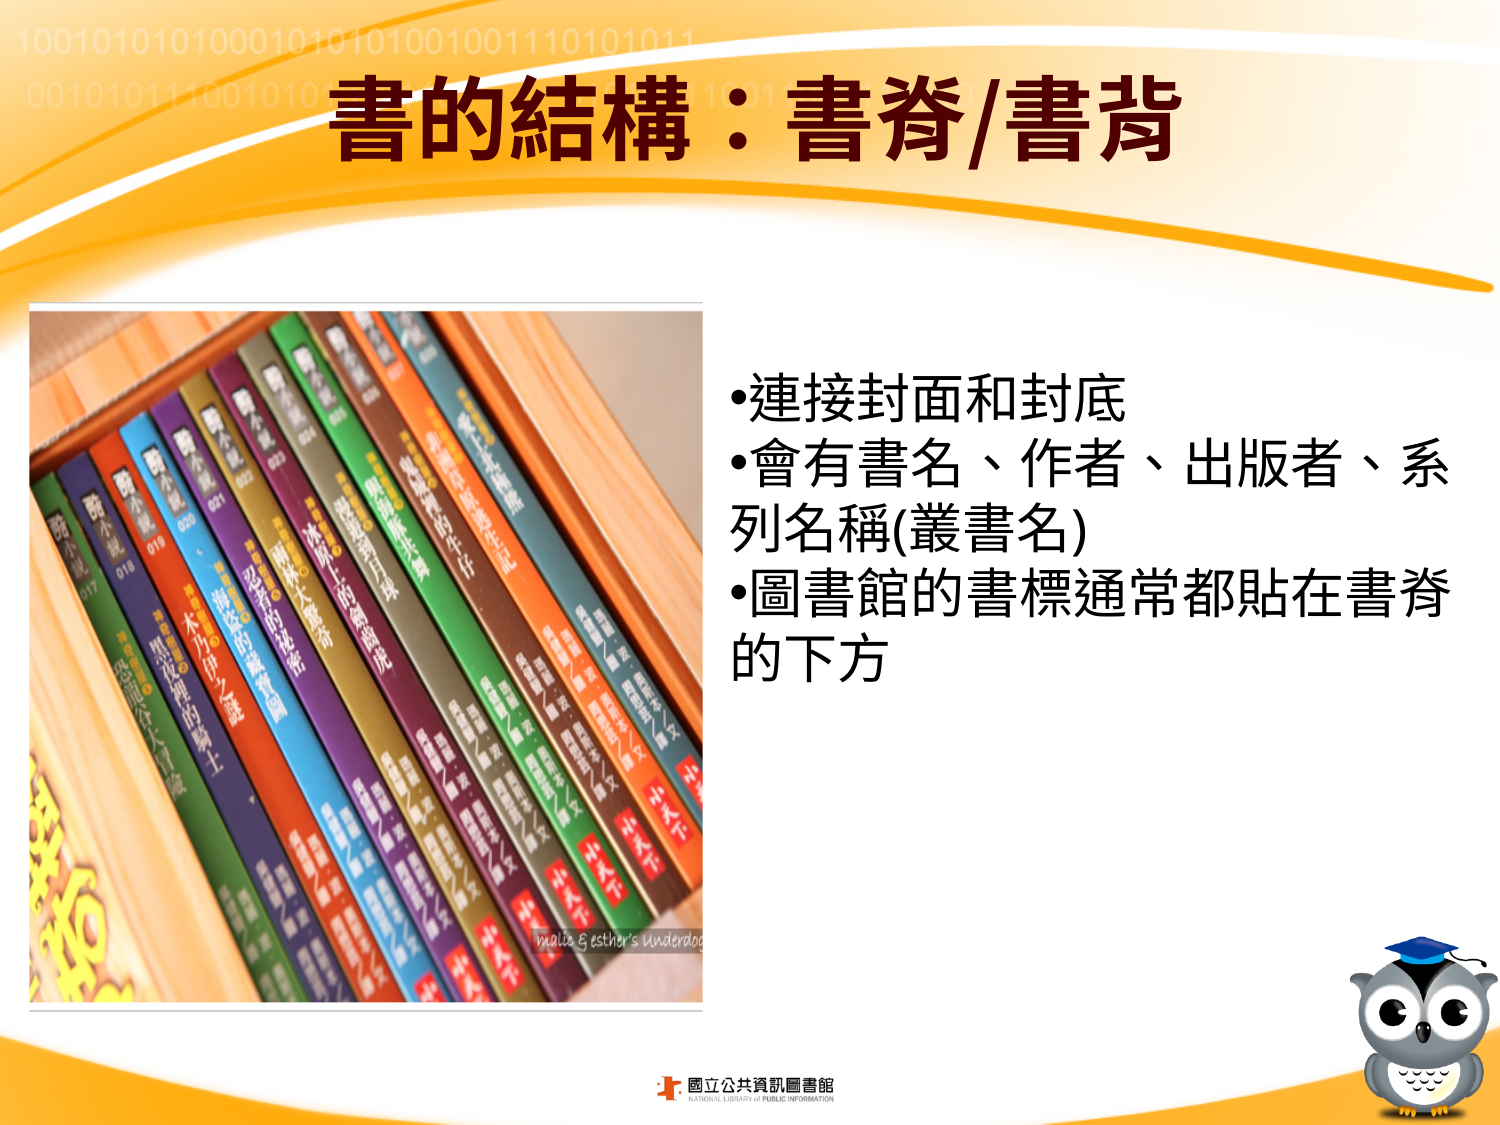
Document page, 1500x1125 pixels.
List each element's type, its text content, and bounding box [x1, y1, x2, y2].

title 書的結構：書脊/書背 [117, 23, 1395, 211]
text_box 連接封面和封底 會有書名、作者、出版者、系列名稱(叢書名) 圖書館的書標通常都貼在書脊的下方 [714, 356, 1471, 697]
picture [0, 0, 1500, 1125]
